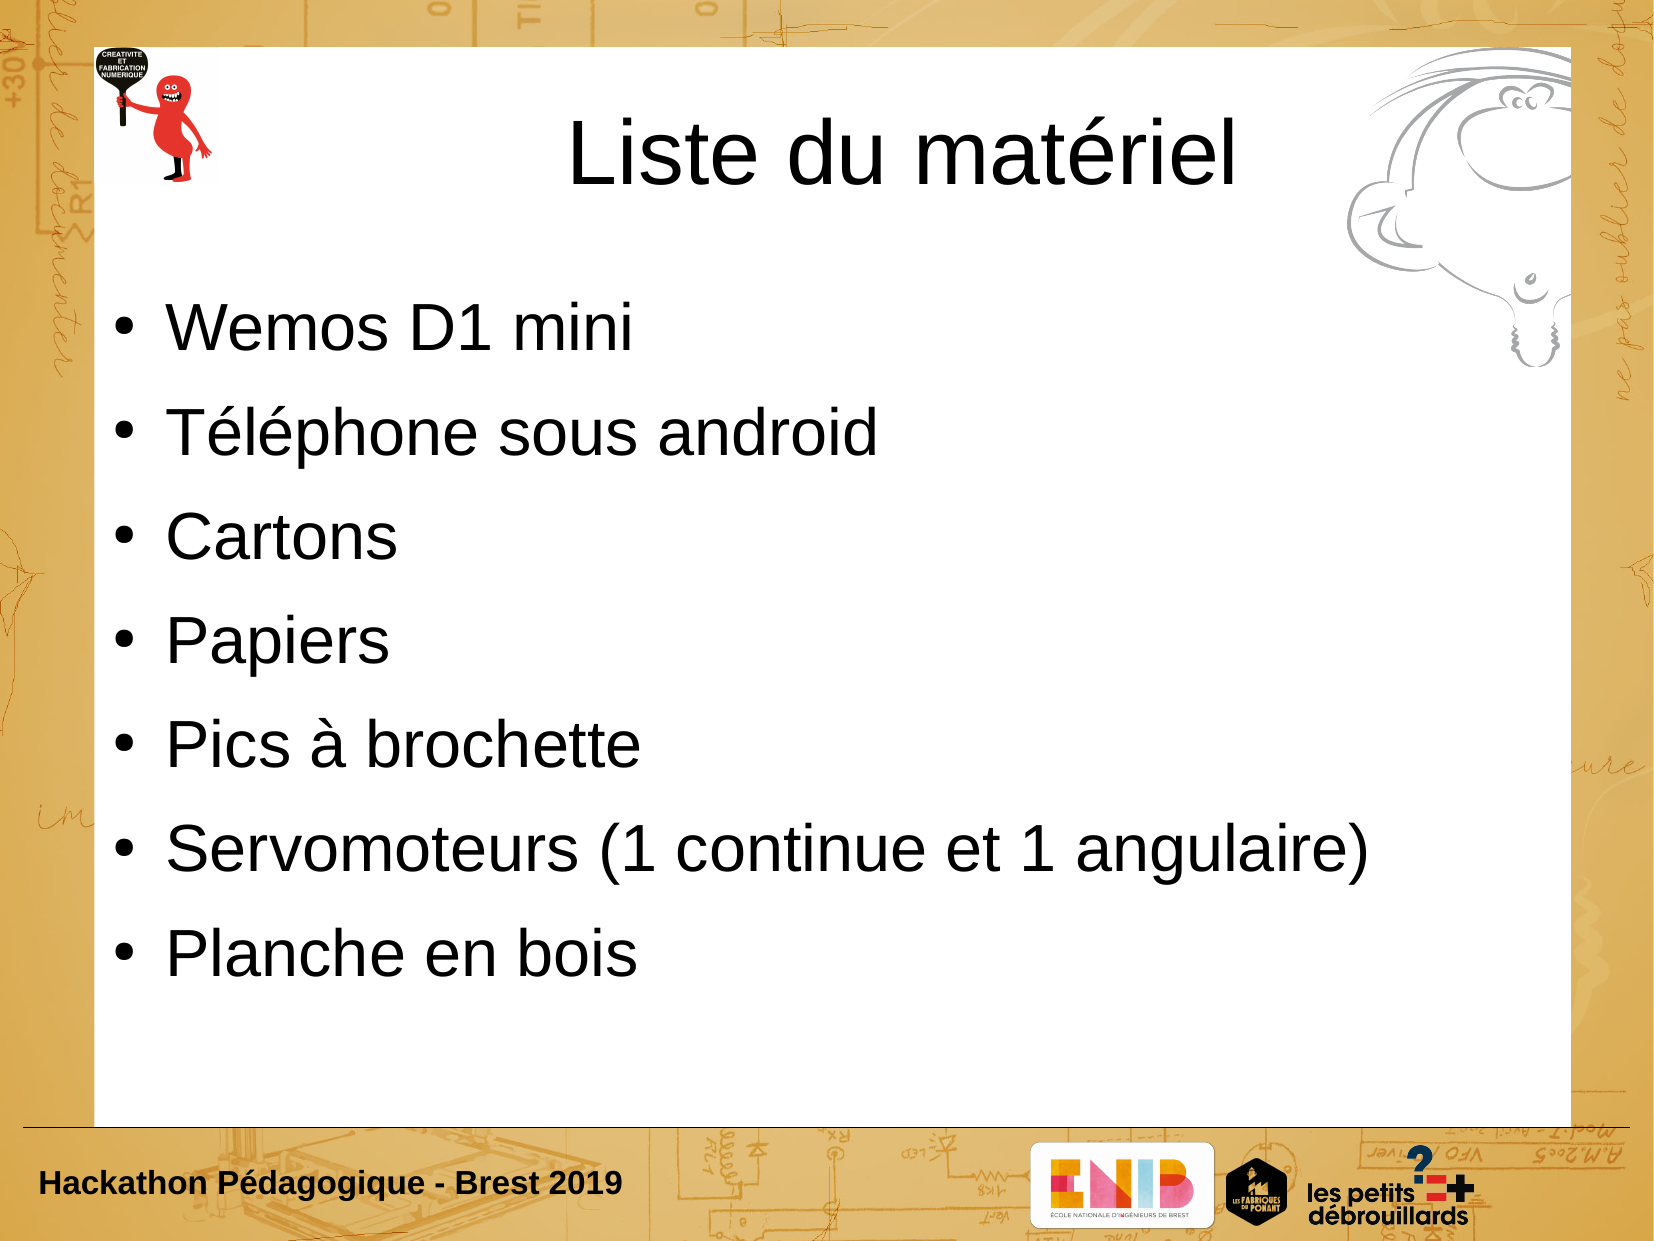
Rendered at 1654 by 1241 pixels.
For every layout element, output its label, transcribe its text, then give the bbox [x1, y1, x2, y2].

list Wemos D1 mini Téléphone sous android Cartons Papiers Pics à brochette Servomoteurs (1 continue et 1 angulaire) Planche en bois [94, 290, 1571, 1128]
picture [0, 0, 1654, 1241]
text_box [94, 47, 1347, 290]
title Liste du matériel [236, 49, 1571, 257]
text_box Hackathon Pédagogique - Brest 2019 [23, 1157, 945, 1211]
